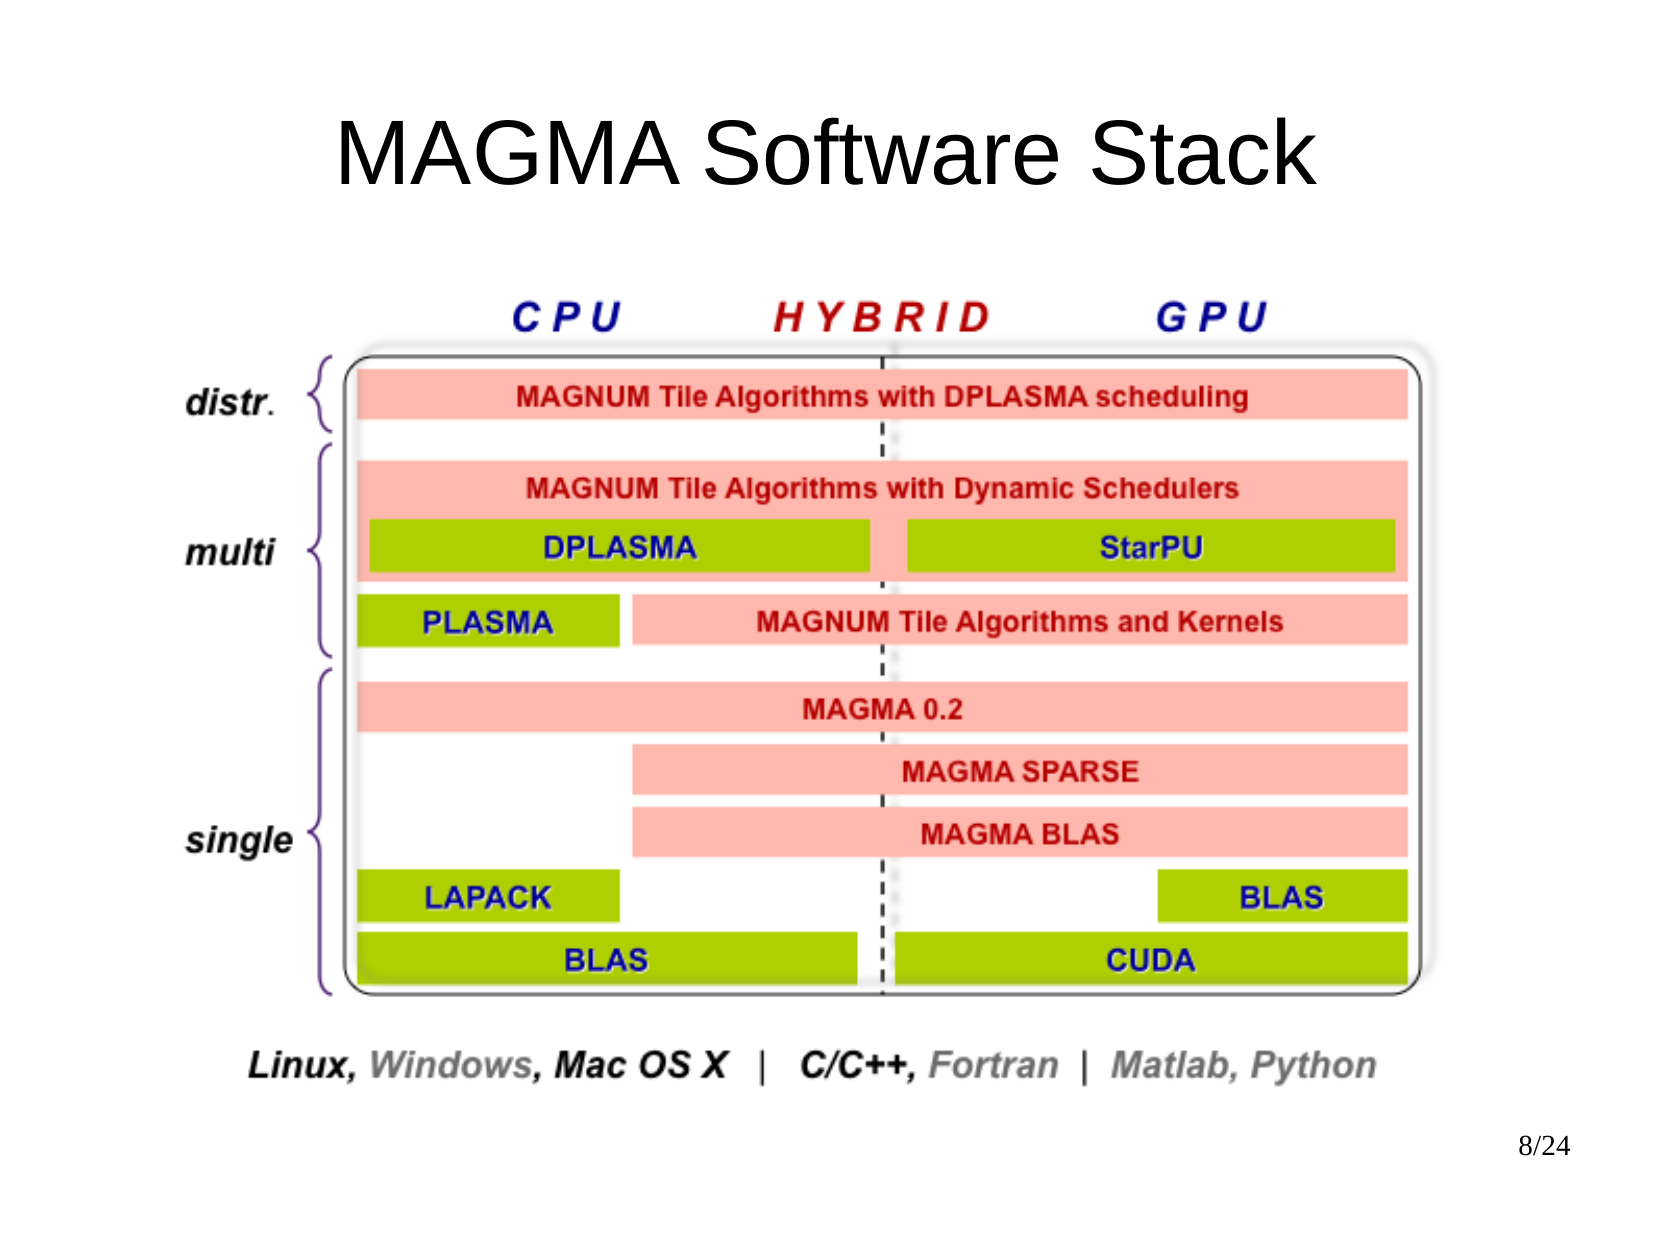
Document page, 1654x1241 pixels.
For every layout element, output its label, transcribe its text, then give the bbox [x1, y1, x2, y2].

title MAGMA Software Stack [82, 56, 1571, 250]
picture [168, 280, 1446, 1095]
